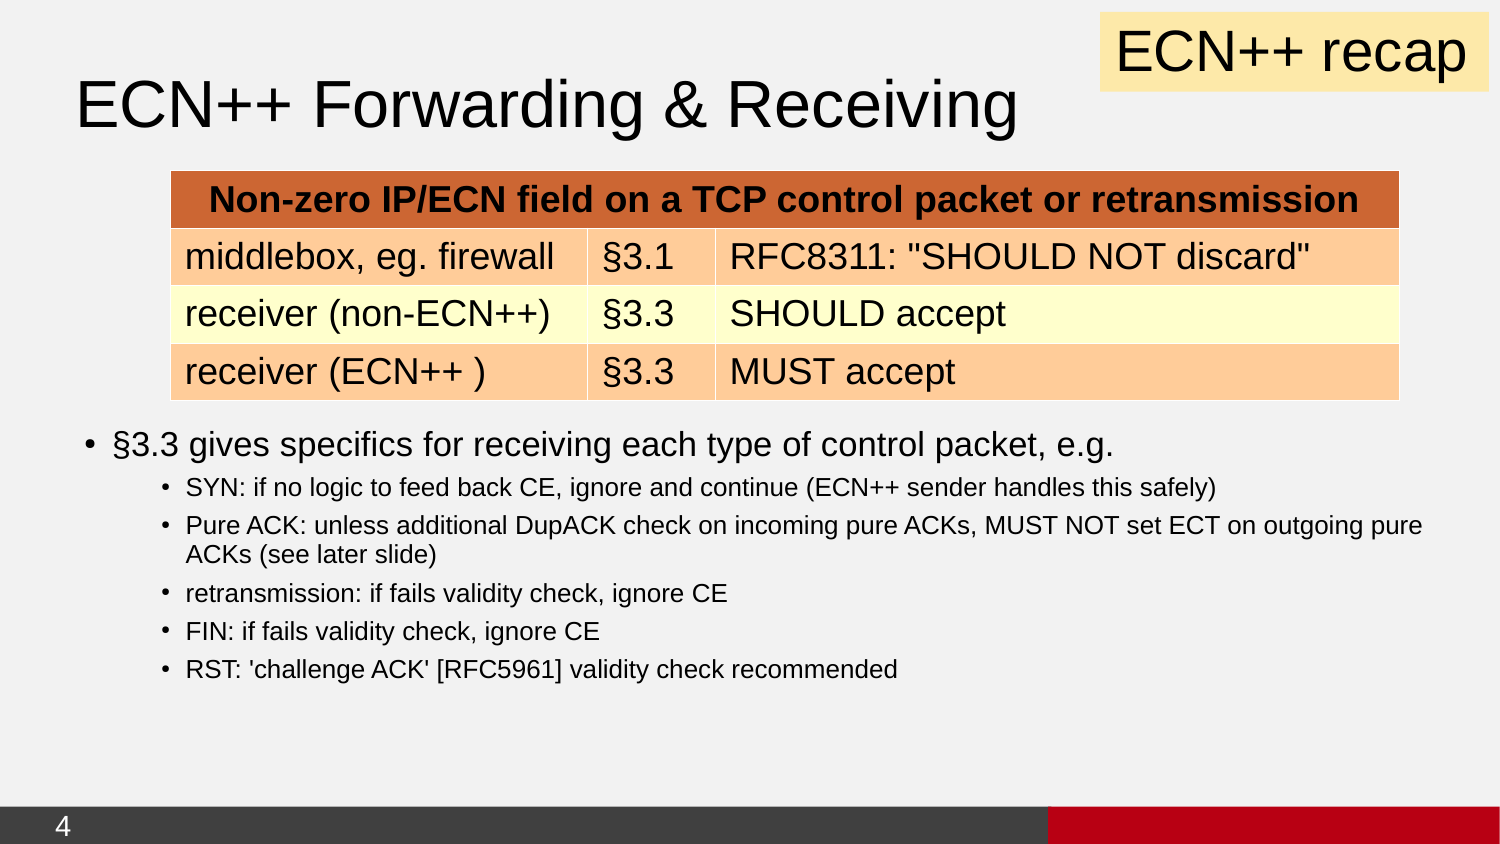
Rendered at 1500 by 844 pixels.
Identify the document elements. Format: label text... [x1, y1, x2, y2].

table_cell RFC8311: "SHOULD NOT discard" [716, 229, 1399, 285]
table_cell §3.3 [588, 286, 715, 343]
table_cell middlebox, eg. firewall [171, 229, 587, 285]
table_cell receiver (non-ECN++) [171, 286, 587, 343]
text_box ECN++ recap [1100, 11, 1489, 92]
table_cell §3.3 [588, 344, 715, 400]
list §3.3 gives specifics for receiving each type of control packet, e.g. SYN: if no logic to feed back CE, ignore and continue (ECN++ sender handles this safely) Pure ACK: unless additional DupACK check on incoming pure ACKs, MUST NOT set ECT on outgoing pure ACKs (see later slide) retransmission: if fails validity check, ignore CE FIN: if fails validity check, ignore CE RST: 'challenge ACK' [RFC5961] validity check recommended [75, 425, 1425, 687]
title ECN++ Forwarding & Receiving [75, 33, 1425, 175]
table_cell SHOULD accept [716, 286, 1399, 343]
table_header Non-zero IP/ECN field on a TCP control packet or retransmission [171, 171, 1399, 228]
table_cell MUST accept [716, 344, 1399, 400]
table_cell receiver (ECN++ ) [171, 344, 587, 400]
table_cell §3.1 [588, 229, 715, 285]
